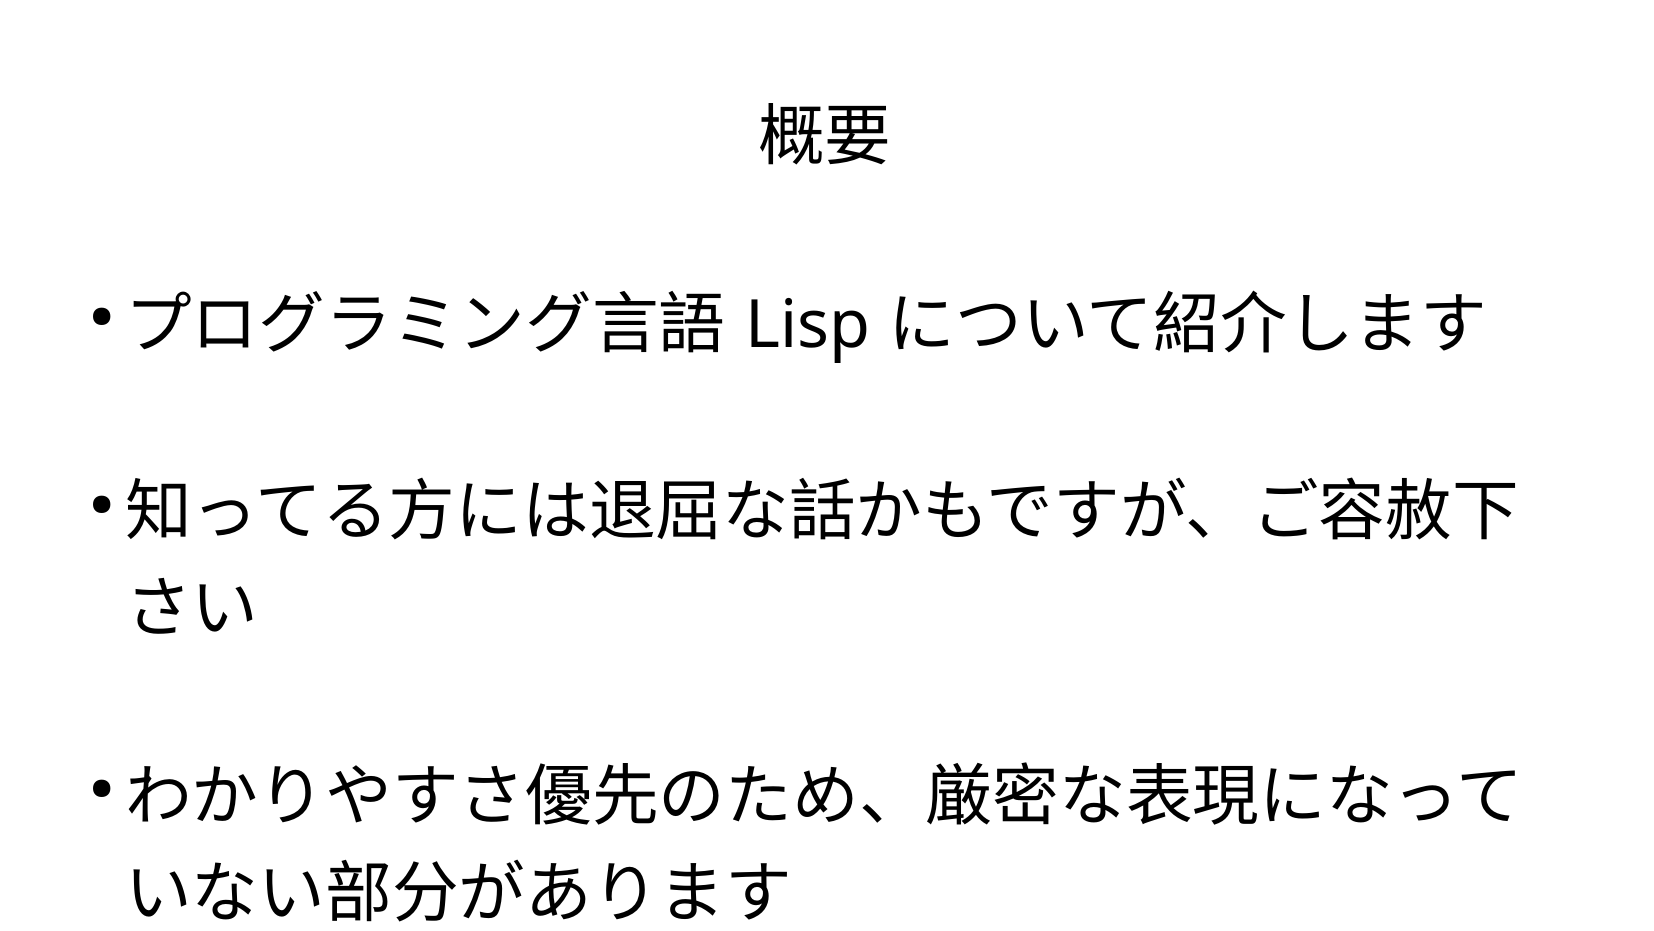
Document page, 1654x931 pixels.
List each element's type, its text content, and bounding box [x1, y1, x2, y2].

text_box 概要 プログラミング言語Lispについて紹介します 知ってる方には退屈な話かもですが、ご容赦下さい わかりやすさ優先のため、厳密な表現になっていない部分があります [75, 75, 1576, 863]
